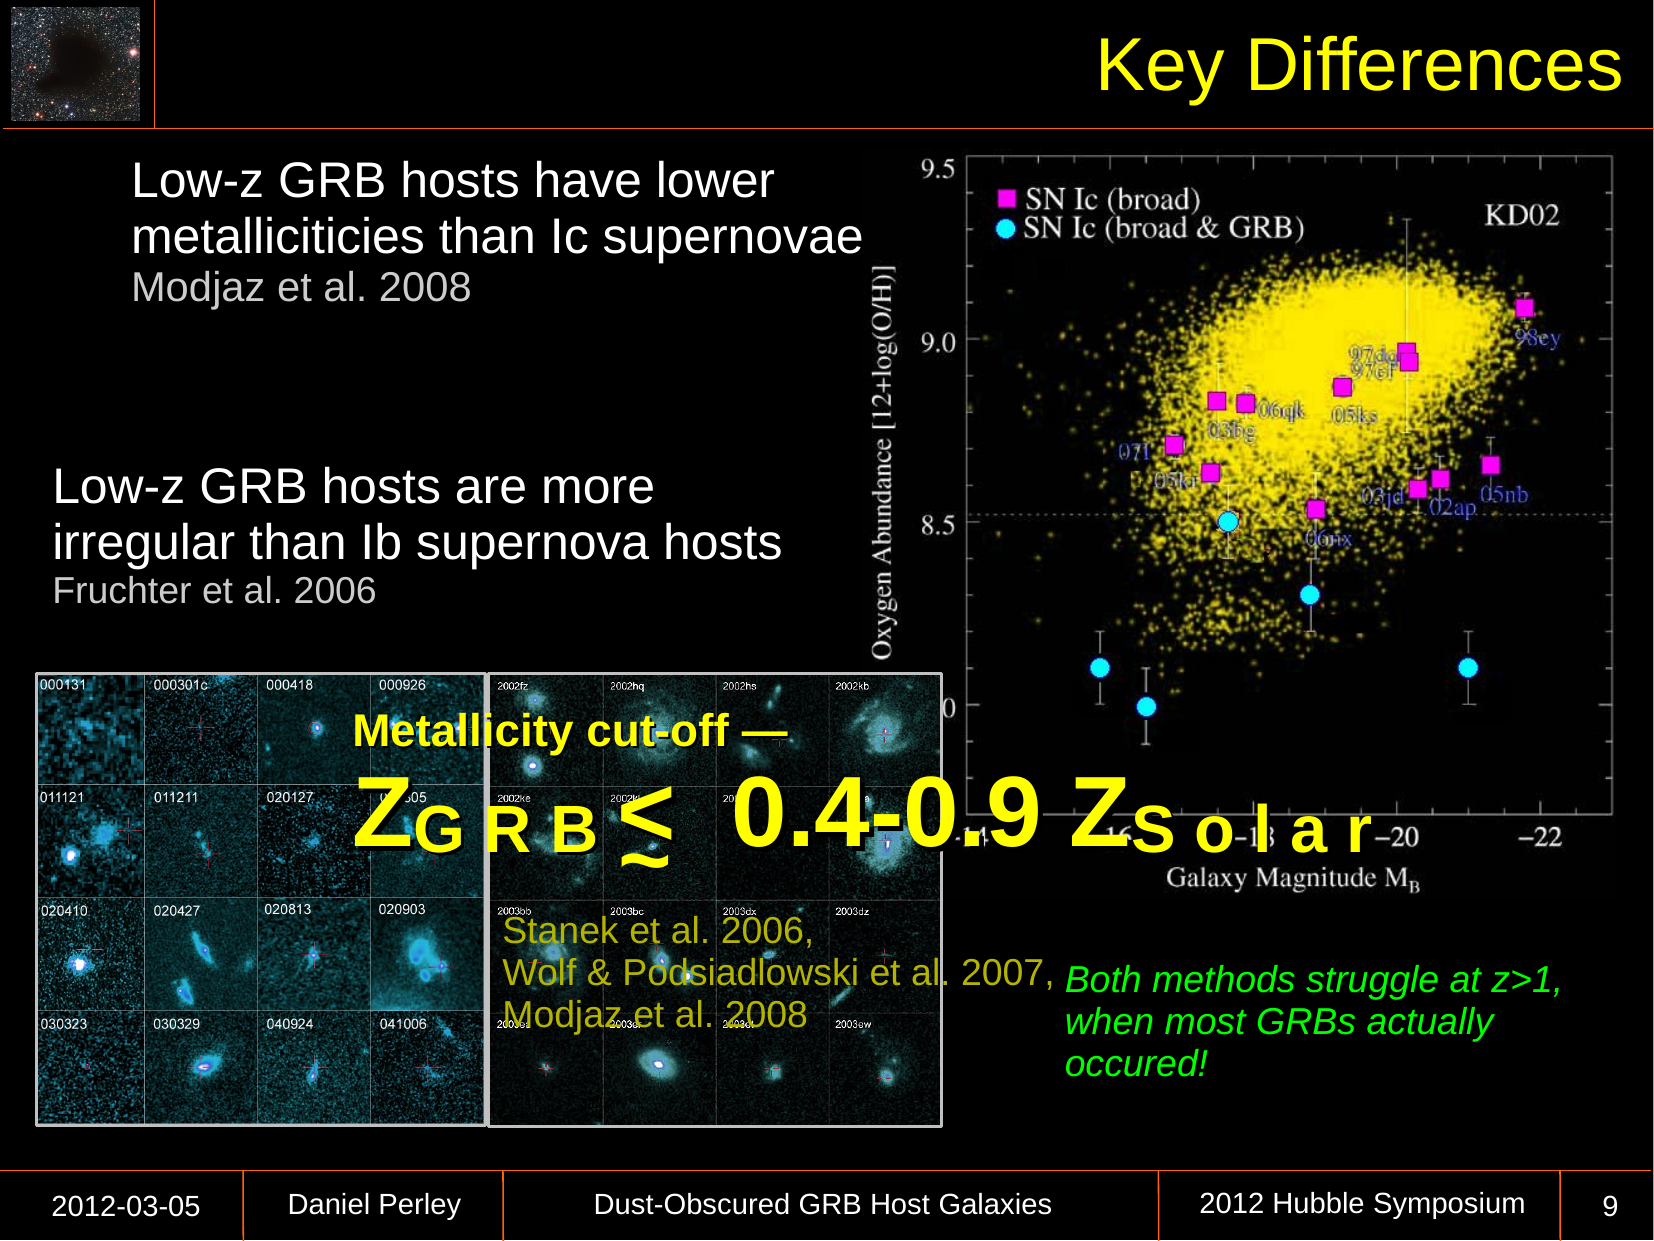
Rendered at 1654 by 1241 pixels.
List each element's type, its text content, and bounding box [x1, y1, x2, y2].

picture [11, 7, 140, 121]
picture [490, 1070, 941, 1126]
picture [490, 675, 941, 697]
title Key Differences [594, 21, 1624, 108]
text_box Low-z GRB hosts have lower metalliciticies than Ic supernovae Modjaz et al. 2008 [116, 144, 942, 318]
text_box ~ [604, 801, 688, 919]
text_box Both methods struggle at z>1, when most GRBs actually occured! [1050, 951, 1613, 1093]
text_box Metallicity cut-off — ZG R B < 0.4-0.9 ZS o l a r Stanek et al. 2006, Wolf & Podsiadlowski et al. 2007, Modjaz et al. 2008 [337, 697, 1421, 1070]
text_box Low-z GRB hosts are more irregular than Ib supernova hosts Fruchter et al. 2006 [37, 450, 826, 620]
picture [862, 149, 1616, 900]
picture [37, 675, 484, 1124]
